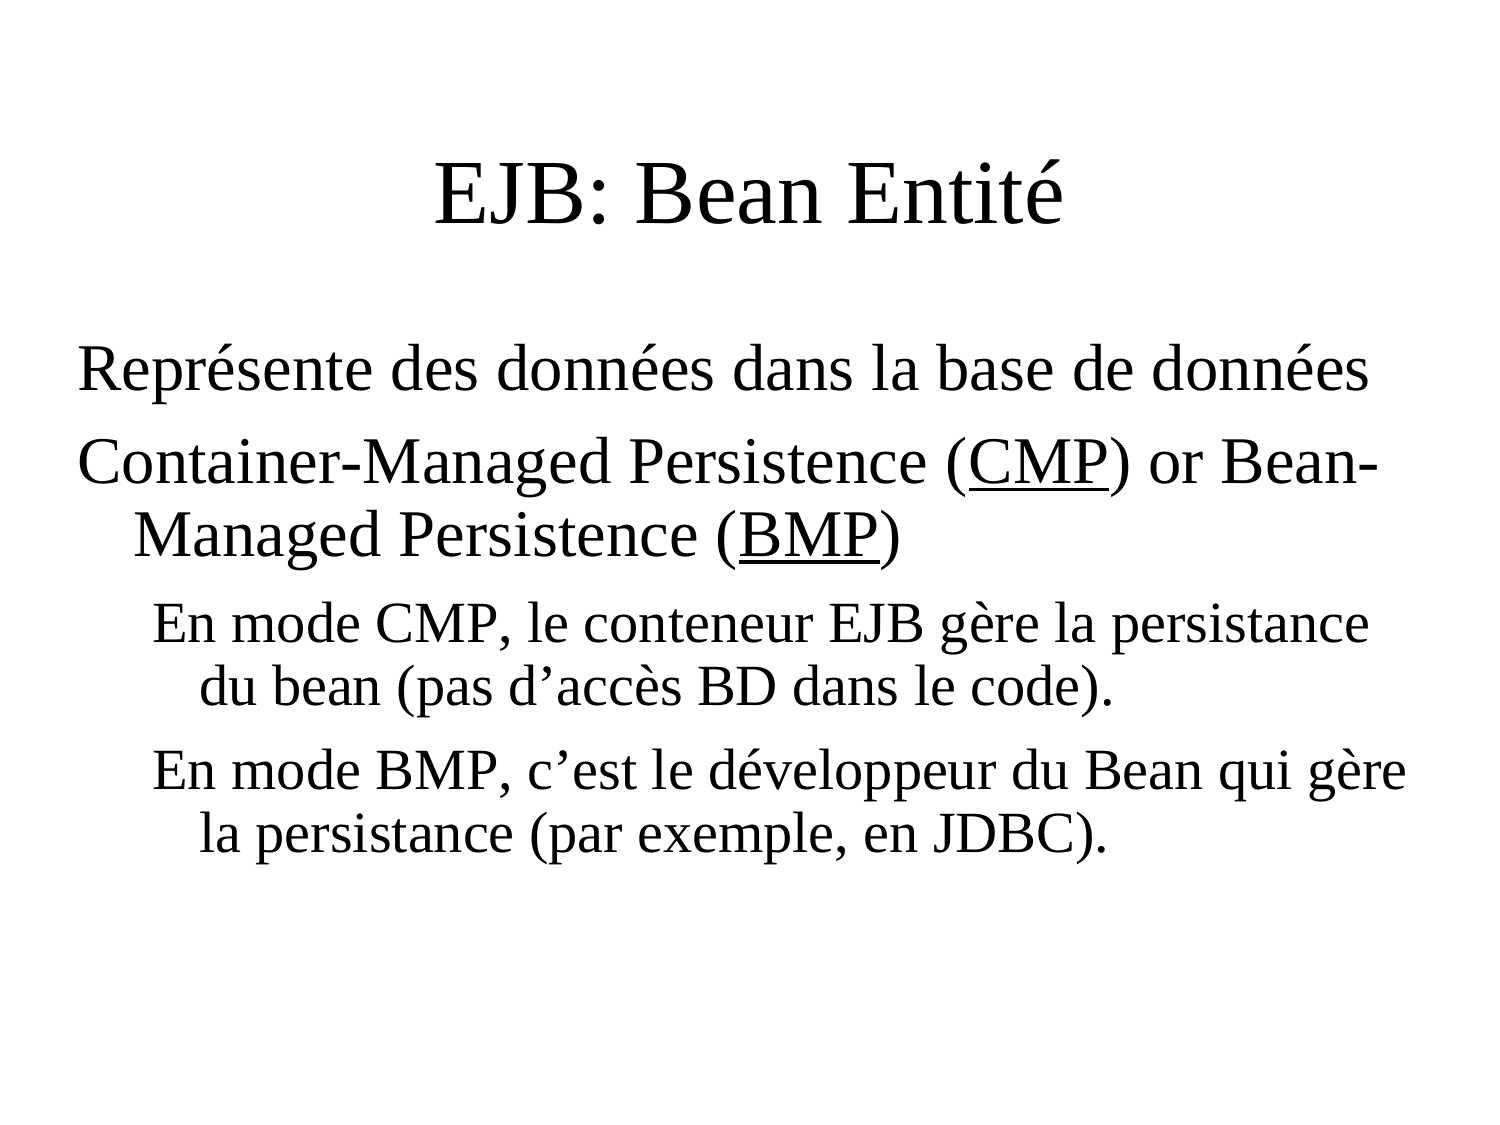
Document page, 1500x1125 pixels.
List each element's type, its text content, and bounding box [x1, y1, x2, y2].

list Représente des données dans la base de données Container-Managed Persistence (CMP) or Bean-Managed Persistence (BMP) En mode CMP, le conteneur EJB gère la persistance du bean (pas d’accès BD dans le code). En mode BMP, c’est le développeur du Bean qui gère la persistance (par exemple, en JDBC). [62, 324, 1438, 1011]
title EJB: Bean Entité [112, 99, 1388, 288]
